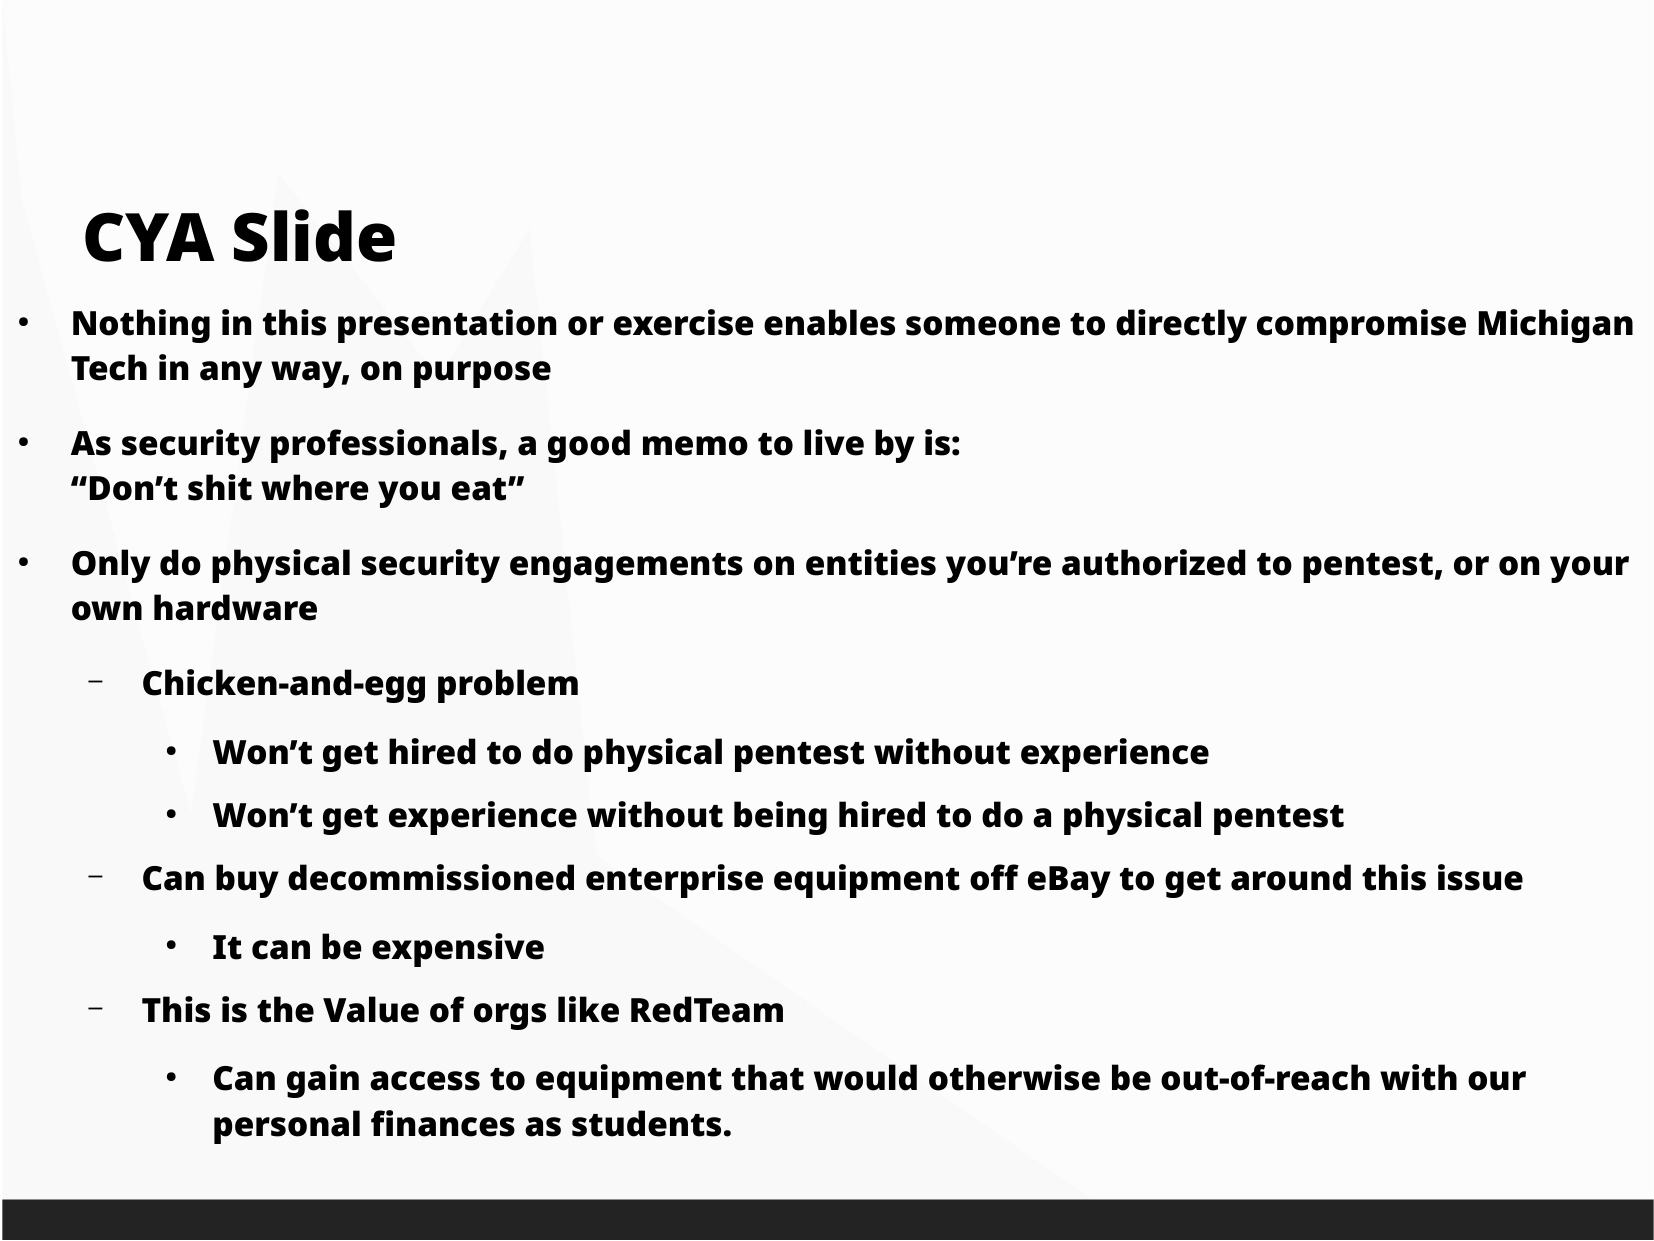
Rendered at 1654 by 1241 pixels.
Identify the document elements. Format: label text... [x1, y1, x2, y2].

picture [2, 0, 1654, 300]
title CYA Slide [82, 132, 1571, 300]
list Nothing in this presentation or exercise enables someone to directly compromise Michigan Tech in any way, on purpose As security professionals, a good memo to live by is: “Don’t shit where you eat” Only do physical security engagements on entities you’re authorized to pentest, or on your own hardware Chicken-and-egg problem Won’t get hired to do physical pentest without experience Won’t get experience without being hired to do a physical pentest Can buy decommissioned enterprise equipment off eBay to get around this issue It can be expensive This is the Value of orgs like RedTeam Can gain access to equipment that would otherwise be out-of-reach with our personal finances as students. [0, 300, 1654, 1241]
